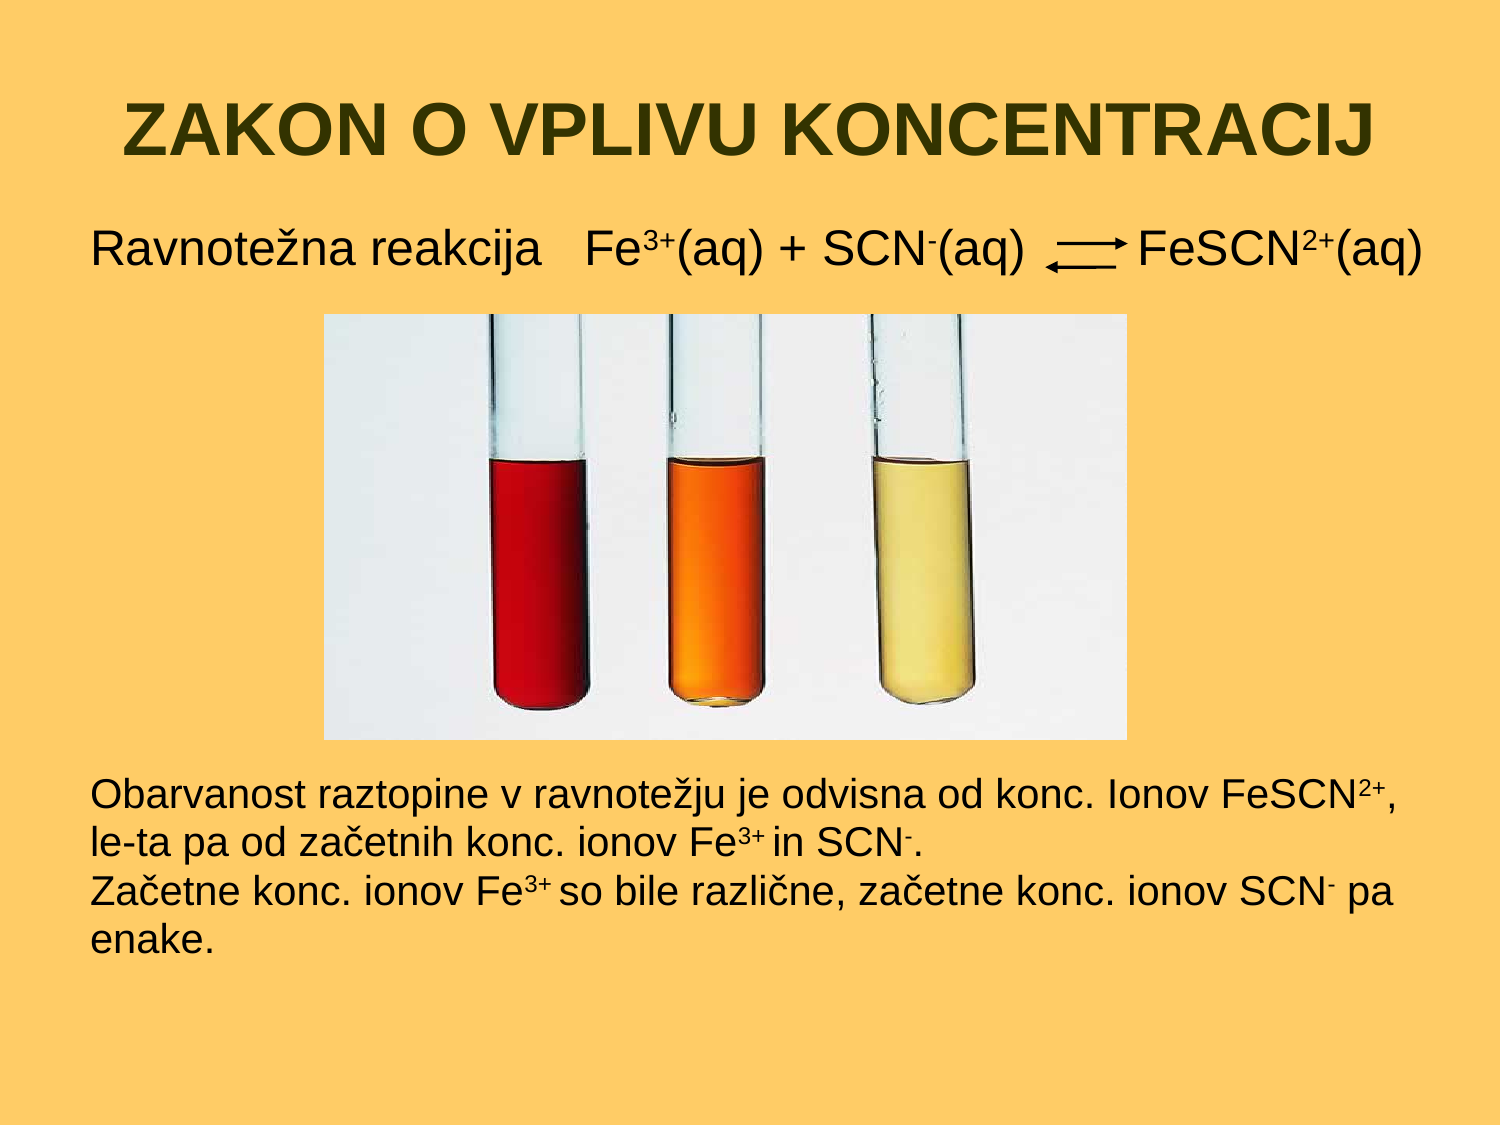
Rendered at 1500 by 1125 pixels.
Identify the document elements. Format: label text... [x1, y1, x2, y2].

picture [324, 314, 1127, 740]
title ZAKON O VPLIVU KONCENTRACIJ [75, 78, 1425, 173]
list Ravnotežna reakcija Fe3+(aq) + SCN-(aq) FeSCN2+(aq) Obarvanost raztopine v ravnotežju je odvisna od konc. Ionov FeSCN2+, le-ta pa od začetnih konc. ionov Fe3+ in SCN-. Začetne konc. ionov Fe3+ so bile različne, začetne konc. ionov SCN- pa enake. [75, 220, 1471, 1005]
